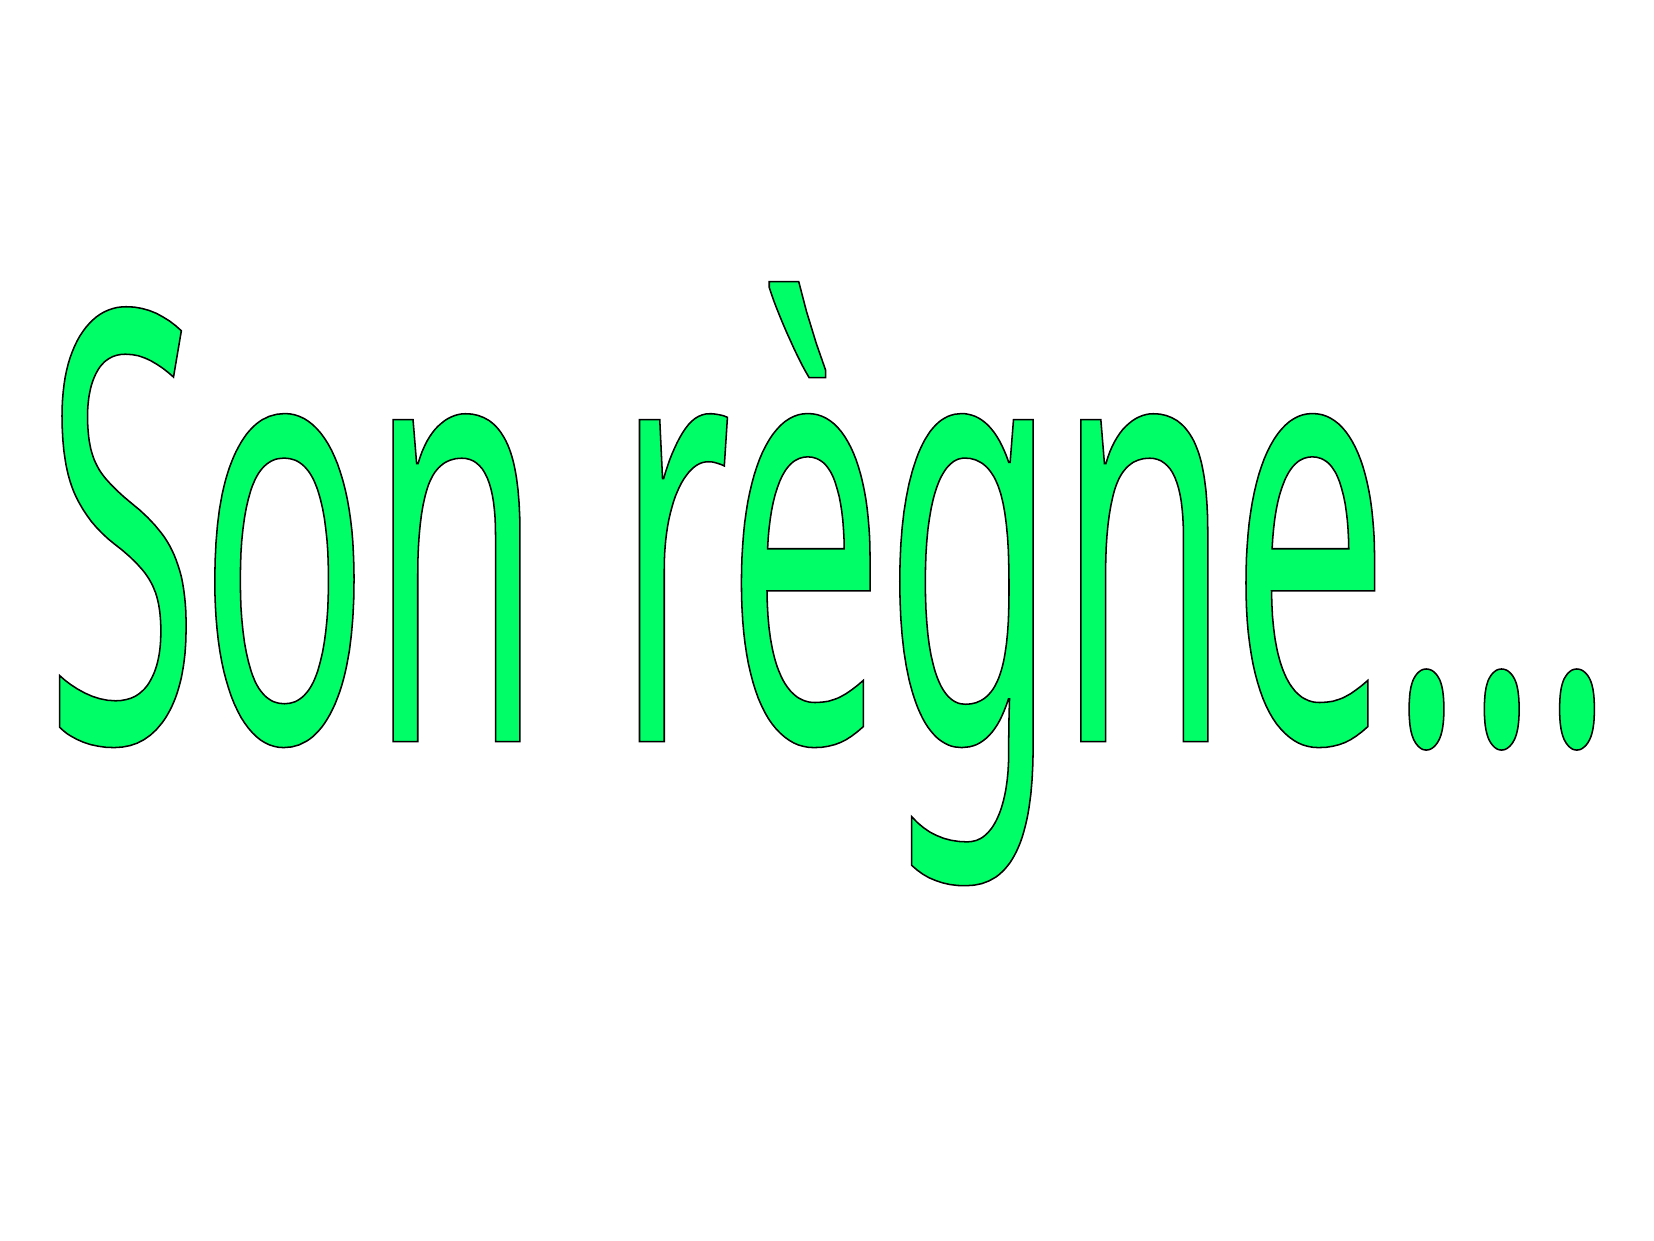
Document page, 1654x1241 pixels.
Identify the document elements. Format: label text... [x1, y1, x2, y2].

text_box Son règne... [1080, 413, 1208, 742]
text_box Son règne... [1246, 413, 1375, 748]
text_box Son règne... [741, 413, 871, 748]
text_box Son règne... [214, 413, 355, 748]
text_box Son règne... [393, 413, 520, 742]
text_box Son règne... [1559, 668, 1595, 751]
text_box Son règne... [1484, 668, 1520, 751]
text_box Son règne... [639, 413, 728, 742]
text_box Son règne... [59, 306, 187, 748]
text_box Son règne... [769, 281, 826, 378]
text_box Son règne... [1409, 668, 1444, 751]
text_box Son règne... [899, 413, 1034, 886]
